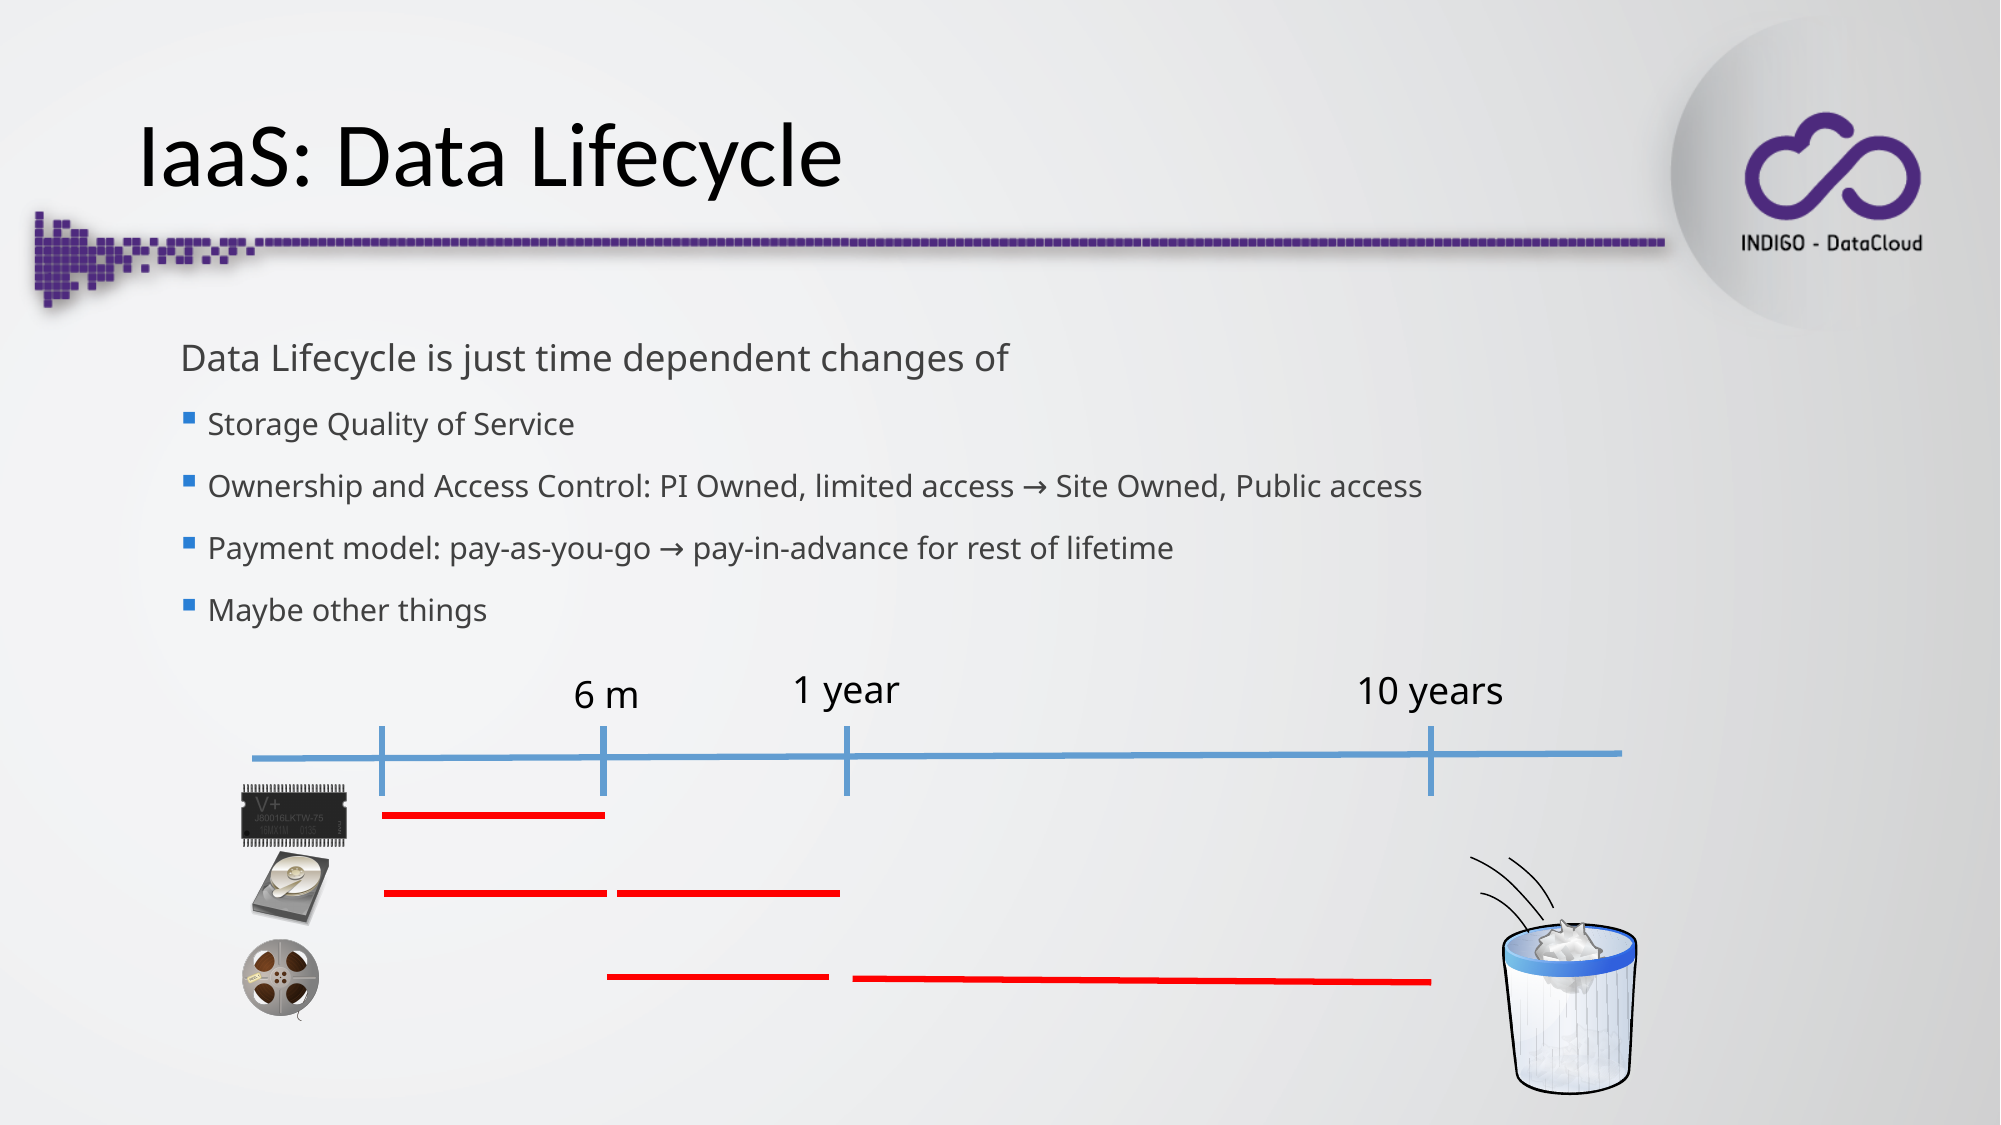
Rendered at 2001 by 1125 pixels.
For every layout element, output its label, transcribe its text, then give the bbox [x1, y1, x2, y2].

text_box 10 years [1341, 659, 1519, 720]
text_box 6 m [558, 663, 655, 724]
text_box 1 year [777, 658, 916, 719]
text_box Data Lifecycle is just time dependent changes of Storage Quality of Service Ownership and Access Control: PI Owned, limited access → Site Owned, Public access Payment model: pay-as-you-go → pay-in-advance for rest of lifetime Maybe other things [137, 299, 1863, 640]
title IaaS: Data Lifecycle [137, 55, 1863, 273]
picture [0, 0, 2000, 1125]
